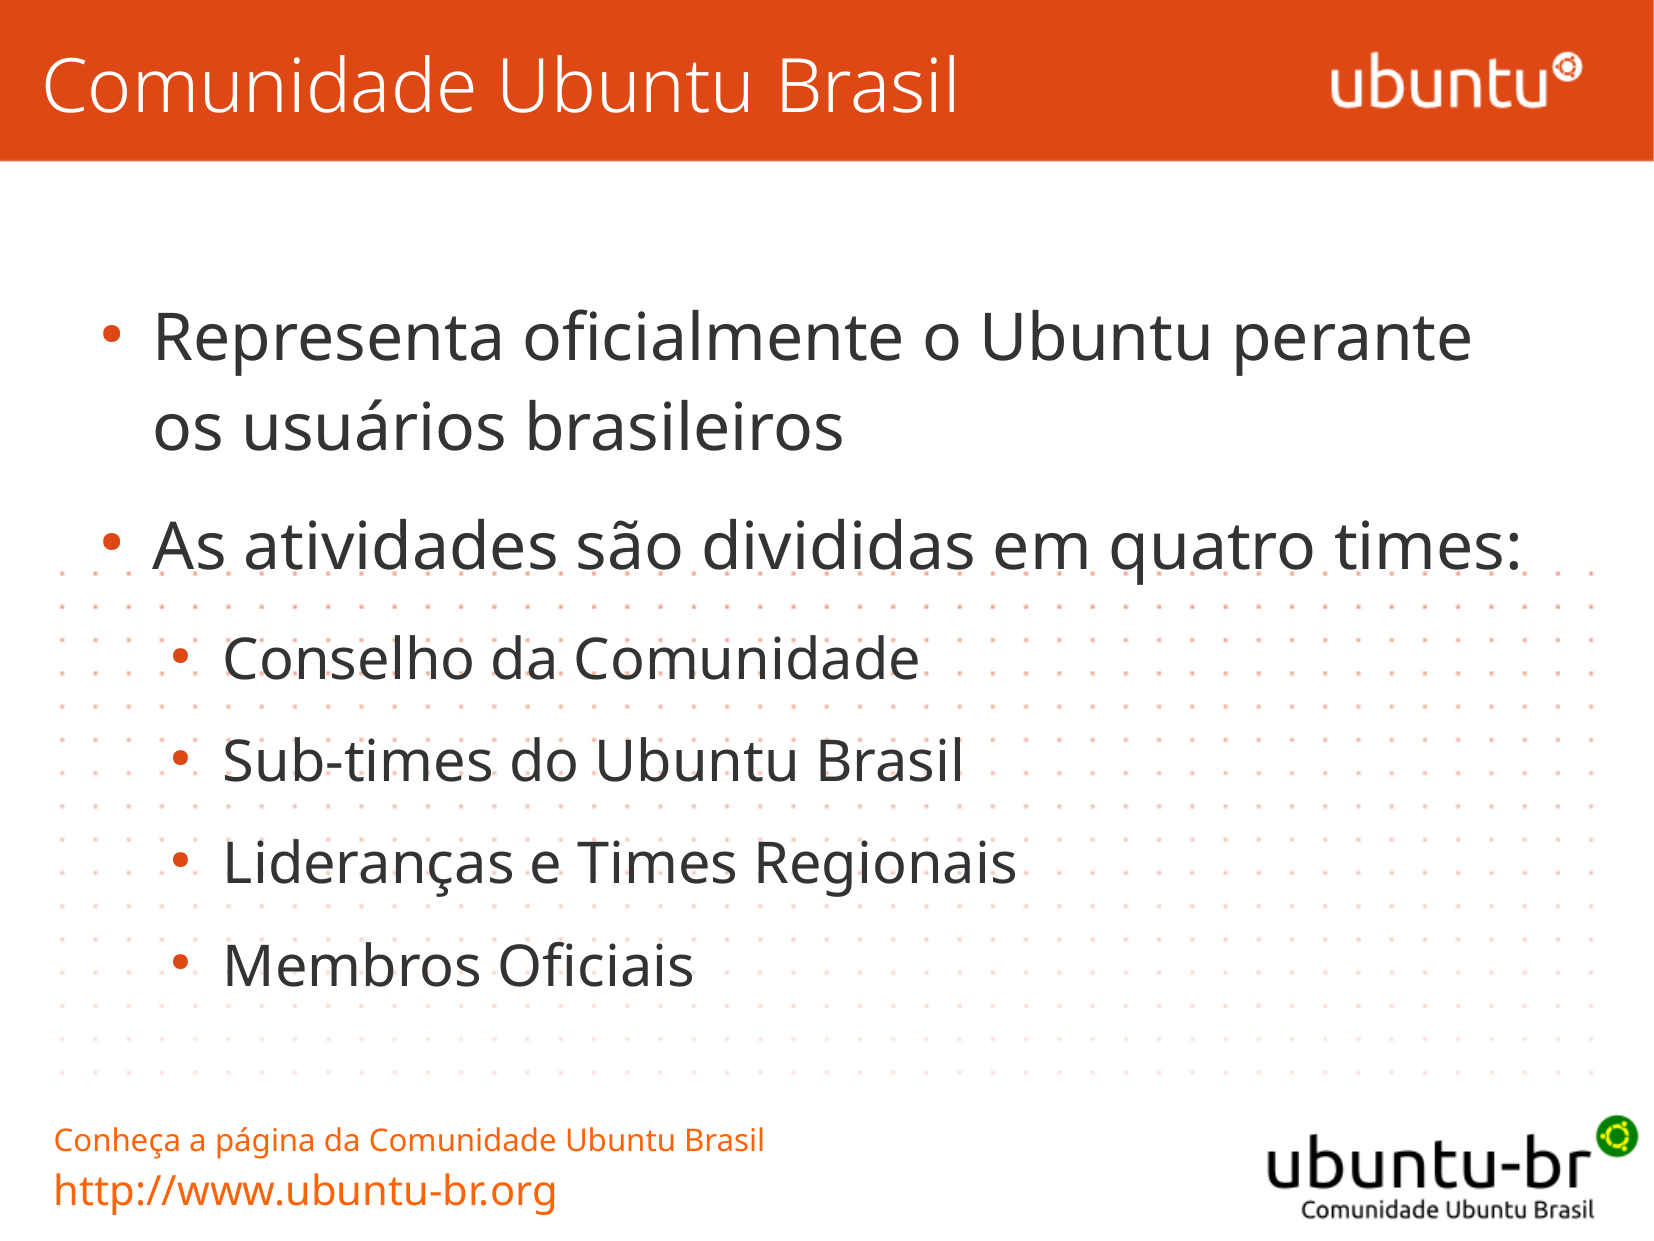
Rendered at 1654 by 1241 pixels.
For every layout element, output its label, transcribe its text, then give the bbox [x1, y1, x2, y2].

list Representa oficialmente o Ubuntu perante os usuários brasileiros As atividades são divididas em quatro times: Conselho da Comunidade Sub-times do Ubuntu Brasil Lideranças e Times Regionais Membros Oficiais [82, 290, 1538, 1010]
picture [0, 0, 1654, 1241]
title Comunidade Ubuntu Brasil [41, 31, 1300, 136]
text_box Conheça a página da Comunidade Ubuntu Brasil http://www.ubuntu-br.org [38, 1110, 745, 1208]
